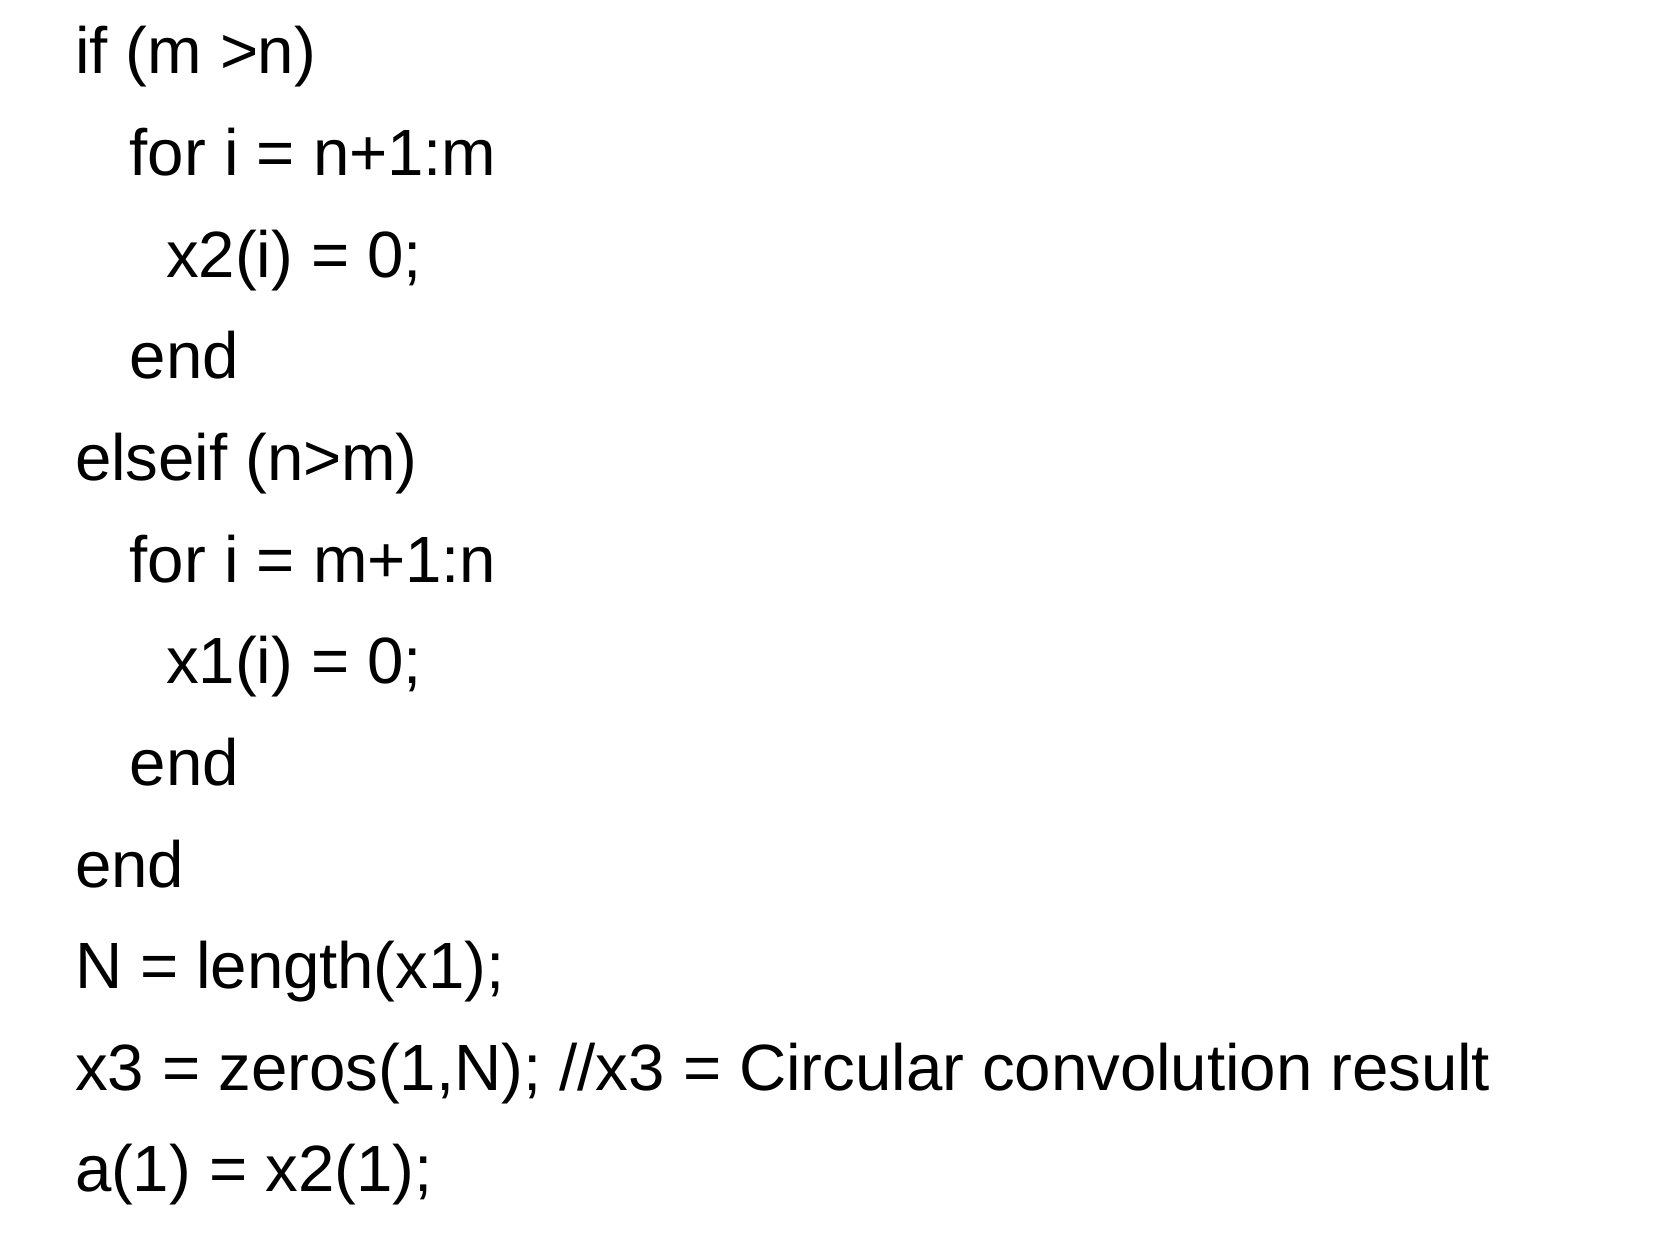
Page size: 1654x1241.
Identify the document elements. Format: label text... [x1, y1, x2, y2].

list if (m >n) for i = n+1:m x2(i) = 0; end elseif (n>m) for i = m+1:n x1(i) = 0; end end N = length(x1); x3 = zeros(1,N); //x3 = Circular convolution result a(1) = x2(1); [75, 15, 1636, 1216]
